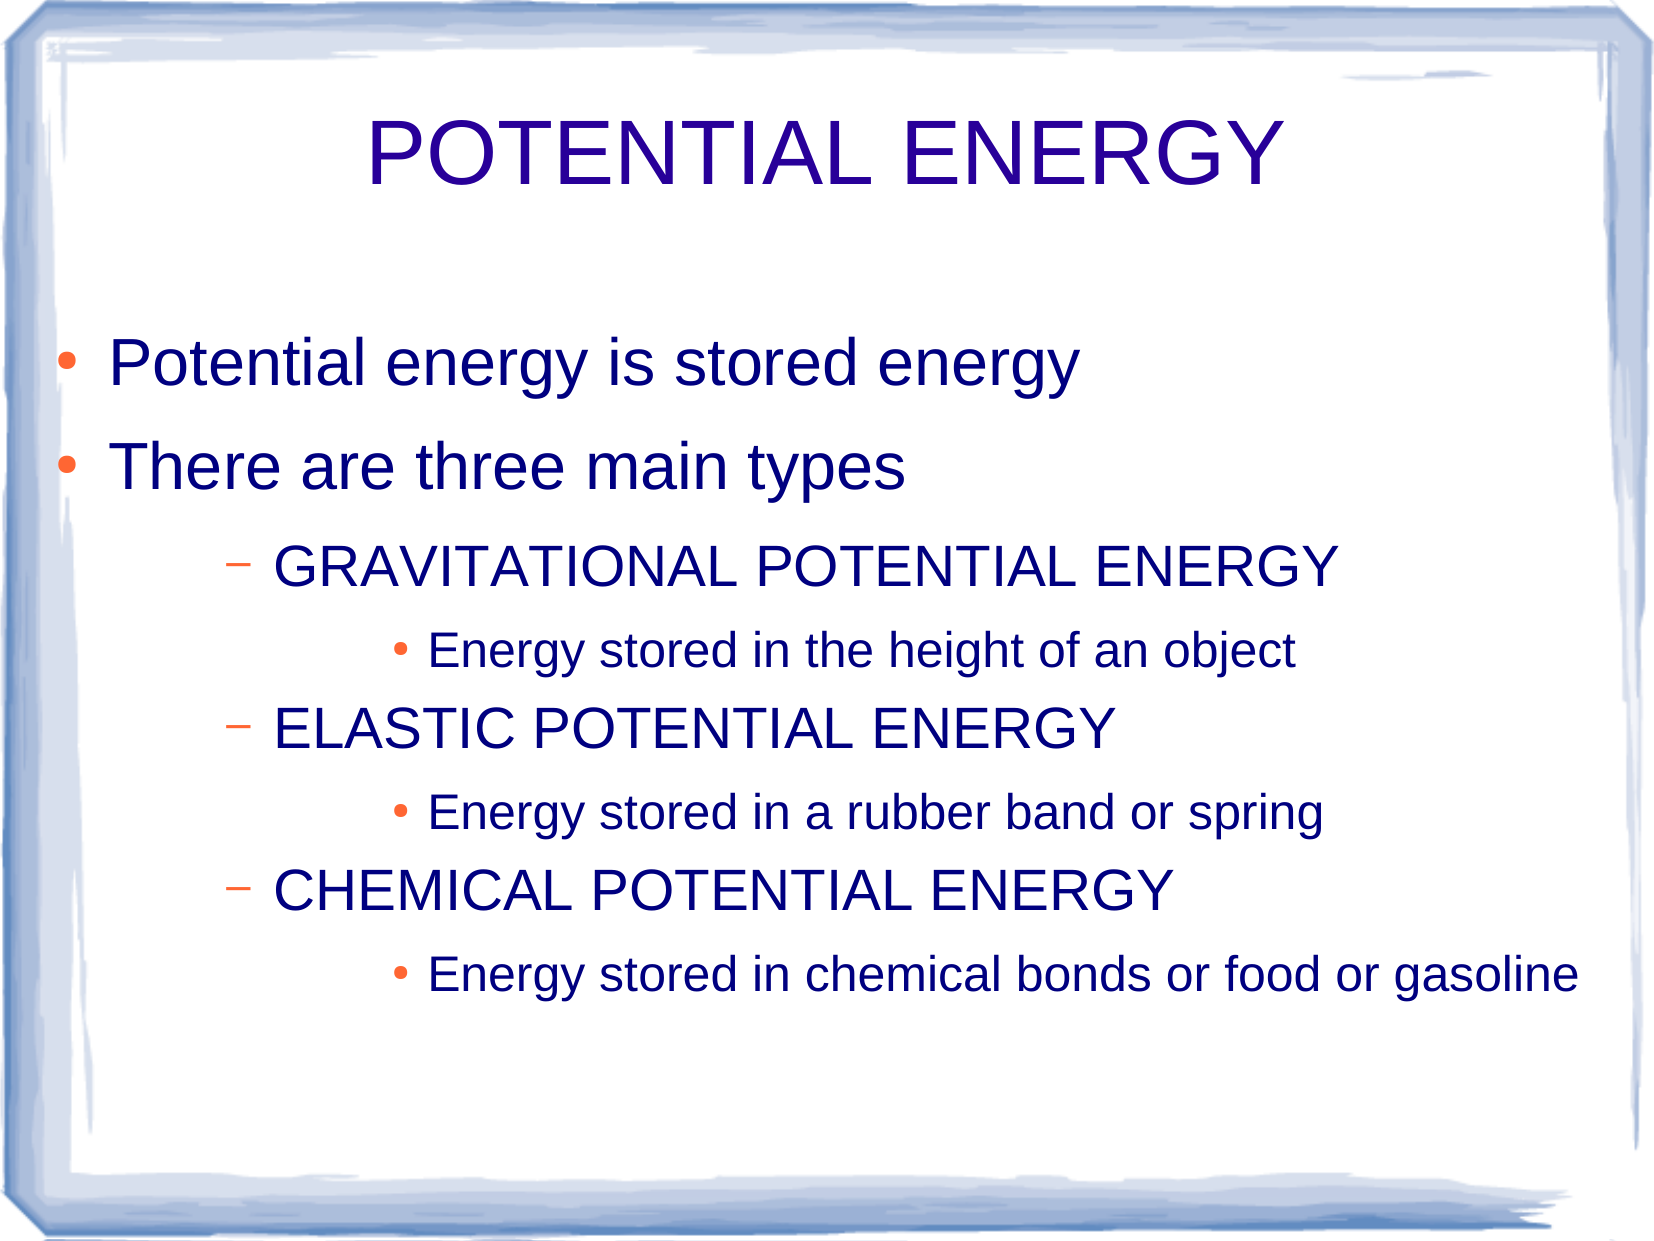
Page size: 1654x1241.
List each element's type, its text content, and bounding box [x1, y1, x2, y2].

list Potential energy is stored energy There are three main types GRAVITATIONAL POTENTIAL ENERGY Energy stored in the height of an object ELASTIC POTENTIAL ENERGY Energy stored in a rubber band or spring CHEMICAL POTENTIAL ENERGY Energy stored in chemical bonds or food or gasoline [37, 324, 1613, 1002]
picture [0, 0, 1654, 1241]
title POTENTIAL ENERGY [82, 56, 1571, 250]
